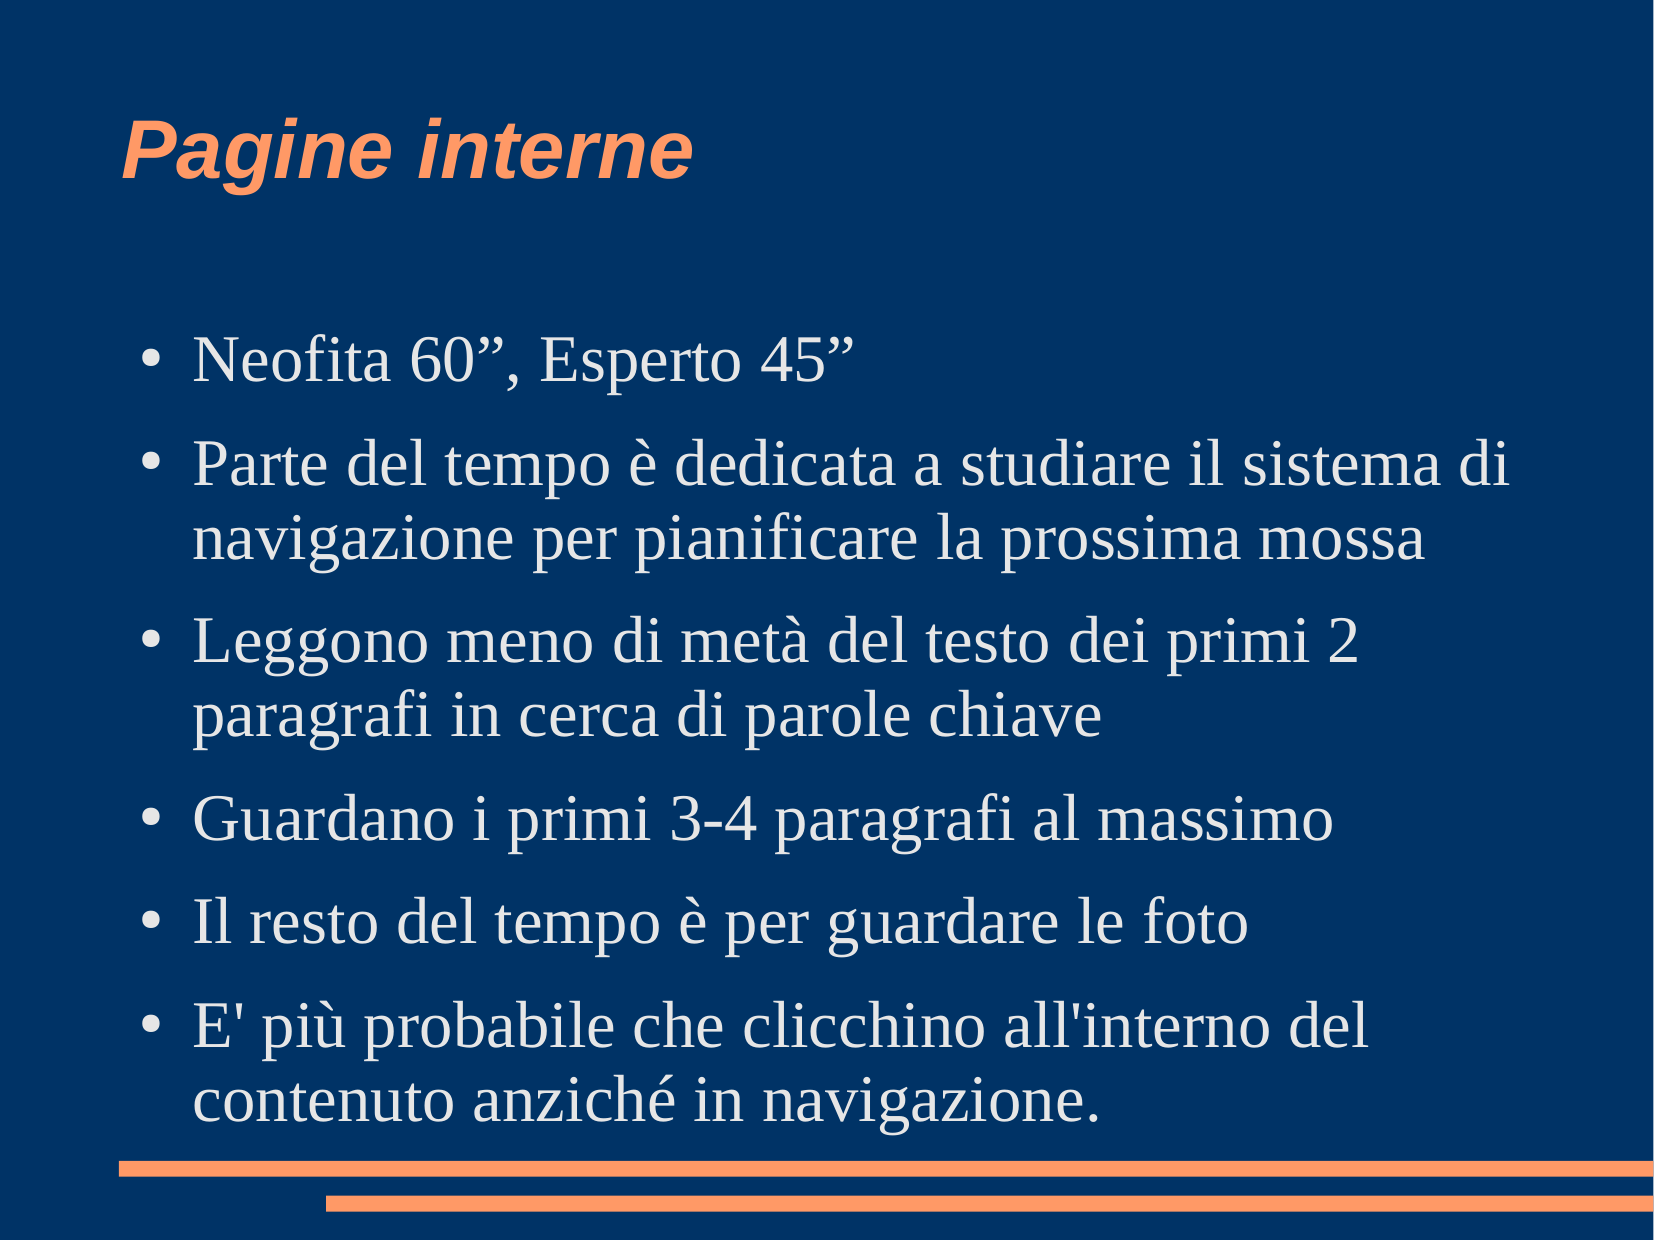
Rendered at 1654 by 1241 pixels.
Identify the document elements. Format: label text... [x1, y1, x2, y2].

list Neofita 60”, Esperto 45” Parte del tempo è dedicata a studiare il sistema di navigazione per pianificare la prossima mossa Leggono meno di metà del testo dei primi 2 paragrafi in cerca di parole chiave Guardano i primi 3-4 paragrafi al massimo Il resto del tempo è per guardare le foto E' più probabile che clicchino all'interno del contenuto anziché in navigazione. [121, 322, 1561, 1137]
title Pagine interne [121, 53, 1534, 246]
